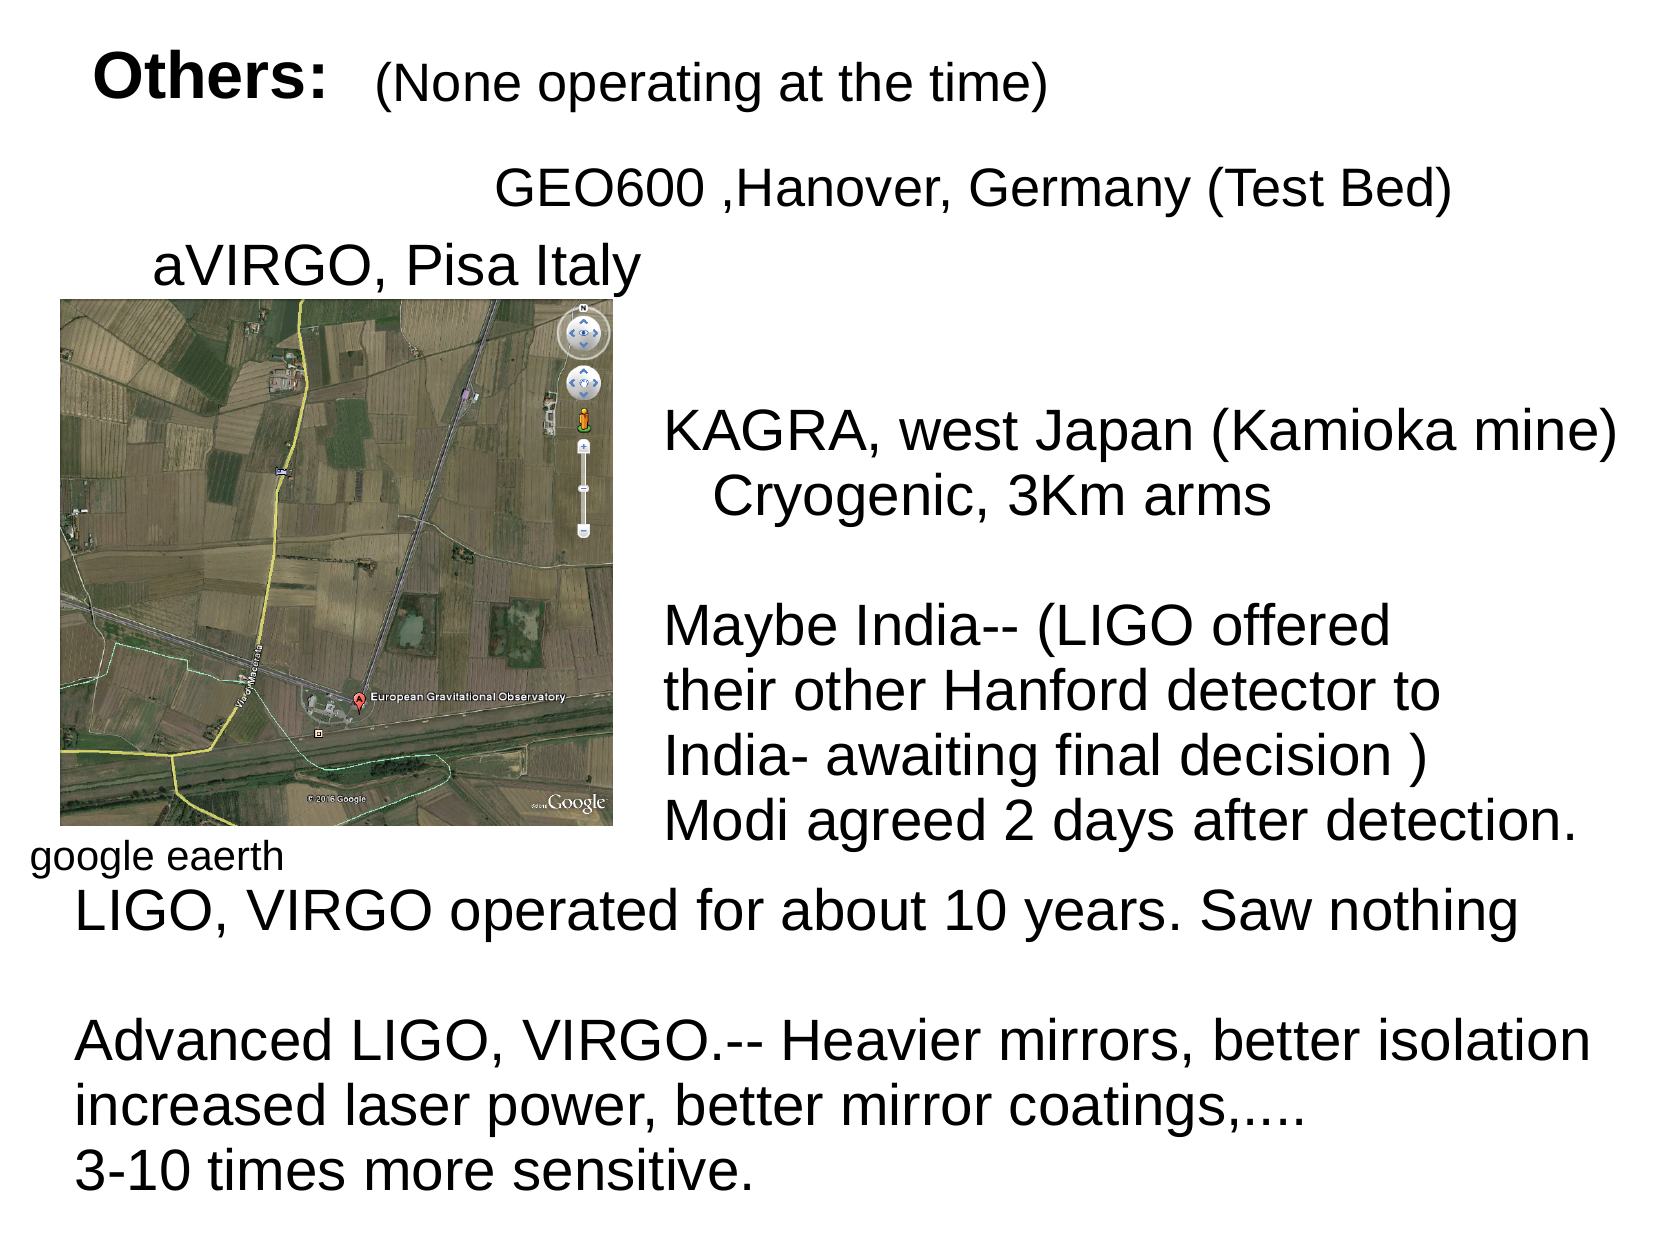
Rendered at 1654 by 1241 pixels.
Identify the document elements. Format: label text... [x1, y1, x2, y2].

text_box Others: [77, 30, 346, 121]
picture [60, 299, 613, 826]
text_box (None operating at the time) [360, 45, 1066, 121]
text_box KAGRA, west Japan (Kamioka mine) Cryogenic, 3Km arms Maybe India-- (LIGO offered their other Hanford detector to India- awaiting final decision ) Modi agreed 2 days after detection. [648, 390, 1636, 861]
text_box LIGO, VIRGO operated for about 10 years. Saw nothing Advanced LIGO, VIRGO.-- Heavier mirrors, better isolation increased laser power, better mirror coatings,.... 3-10 times more sensitive. [60, 870, 1609, 1210]
text_box aVIRGO, Pisa Italy [121, 225, 781, 305]
text_box google eaerth [14, 825, 301, 887]
text_box GEO600 ,Hanover, Germany (Test Bed) [480, 149, 1470, 226]
